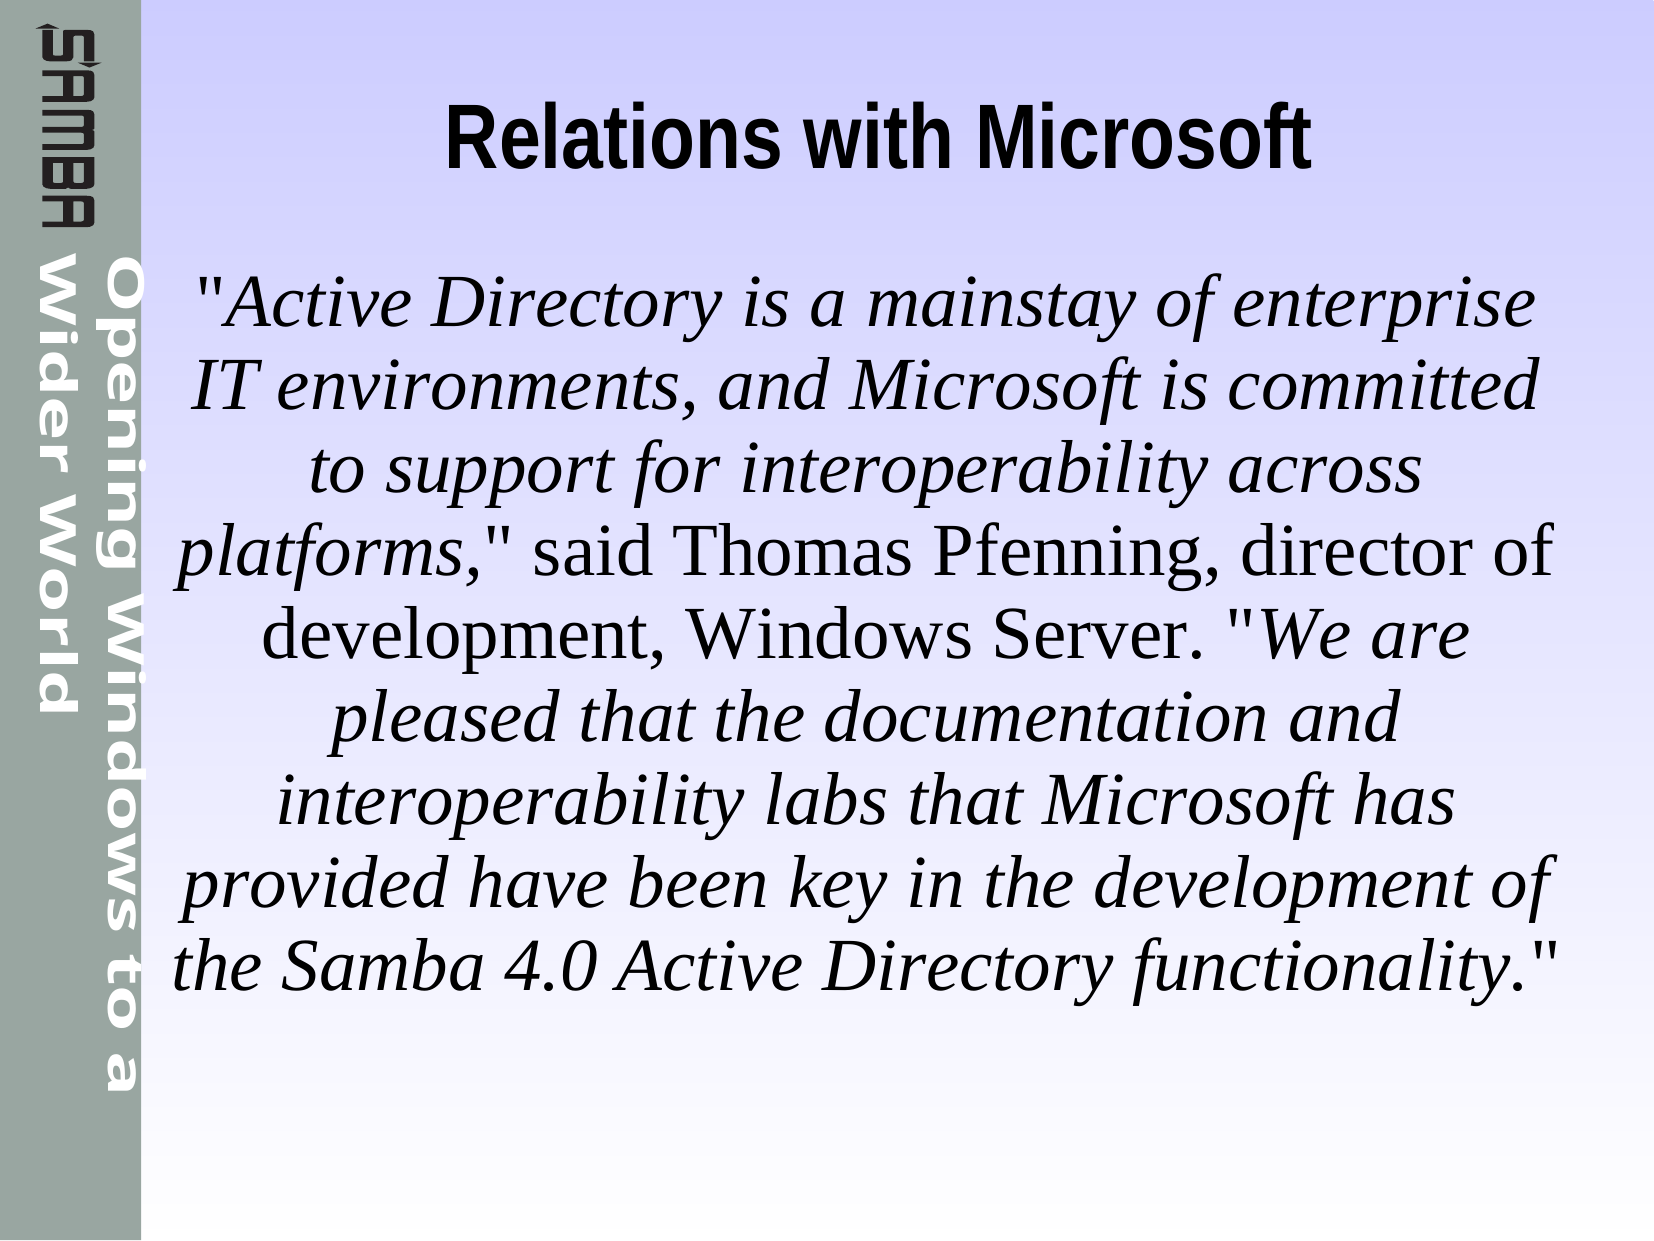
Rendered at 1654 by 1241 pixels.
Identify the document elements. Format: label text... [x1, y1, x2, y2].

title Relations with Microsoft [173, 31, 1586, 239]
text_box "Active Directory is a mainstay of enterprise IT environments, and Microsoft is committed to support for interoperability across platforms," said Thomas Pfenning, director of development, Windows Server. "We are pleased that the documentation and interoperability labs that Microsoft has provided have been key in the development of the Samba 4.0 Active Directory functionality." [171, 259, 1585, 1130]
